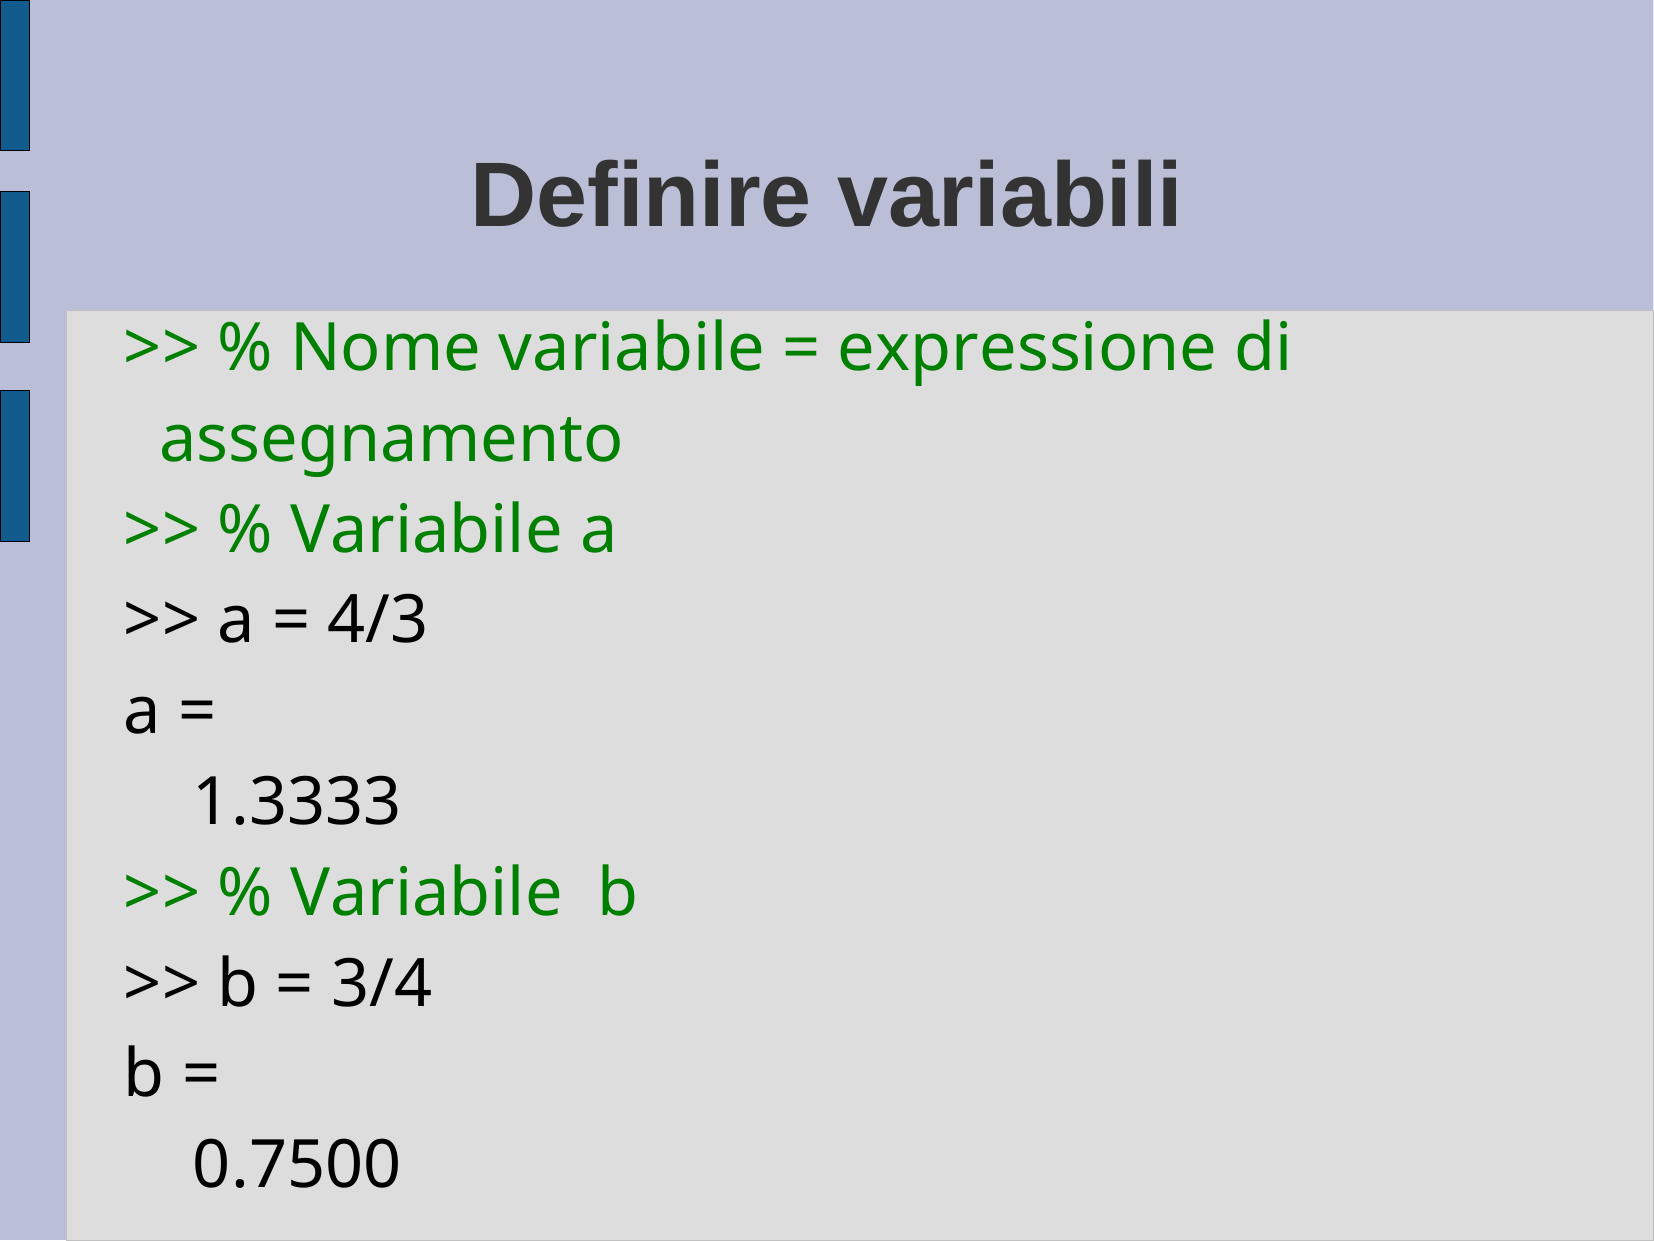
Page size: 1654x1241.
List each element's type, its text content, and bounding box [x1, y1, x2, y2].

title Definire variabili [121, 98, 1534, 291]
subtitle >> % Nome variabile = expressione di assegnamento >> % Variabile a >> a = 4/3 a = 1.3333 >> % Variabile b >> b = 3/4 b = 0.7500 [88, 347, 1625, 1159]
